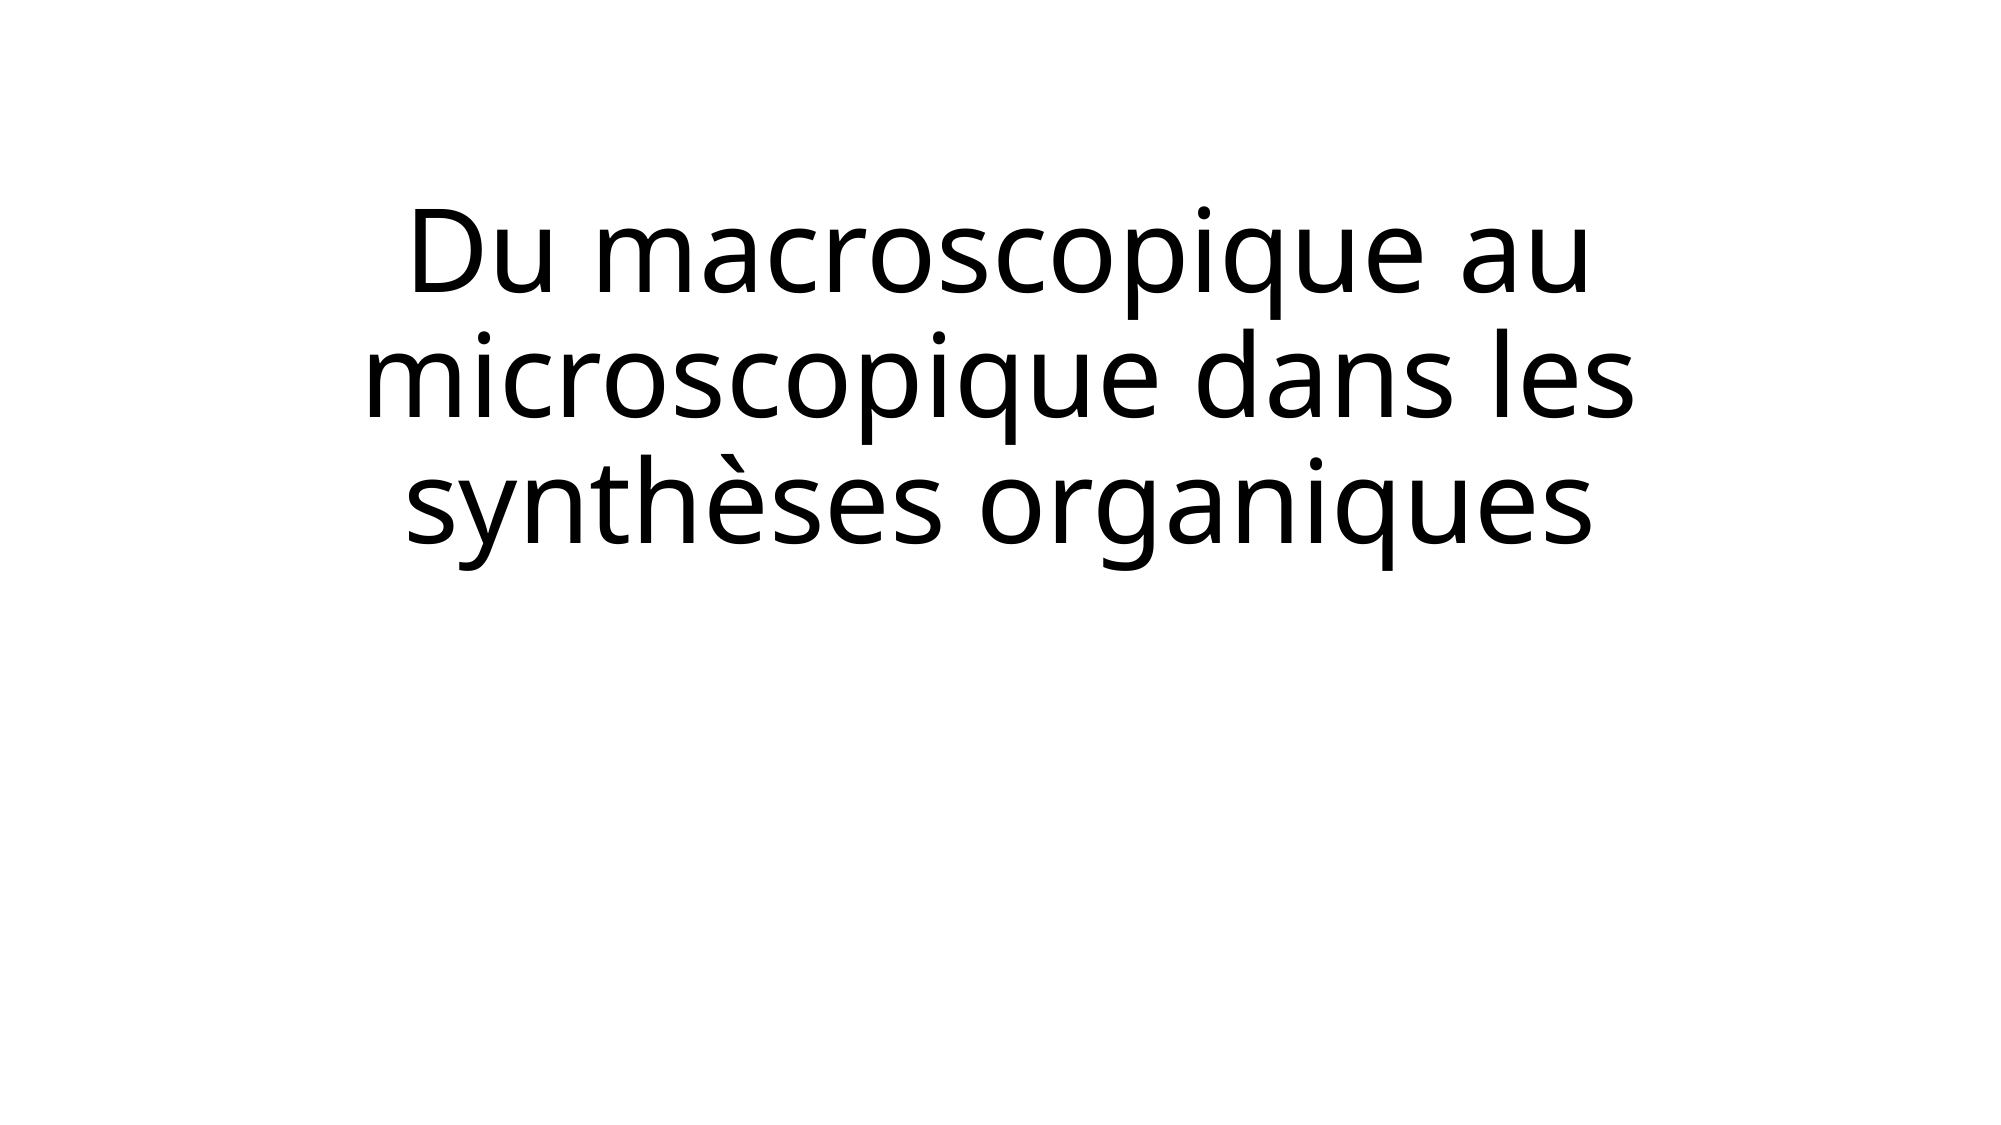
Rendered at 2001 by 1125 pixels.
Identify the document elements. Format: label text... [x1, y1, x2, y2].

title Du macroscopique au microscopique dans les synthèses organiques [249, 184, 1750, 576]
